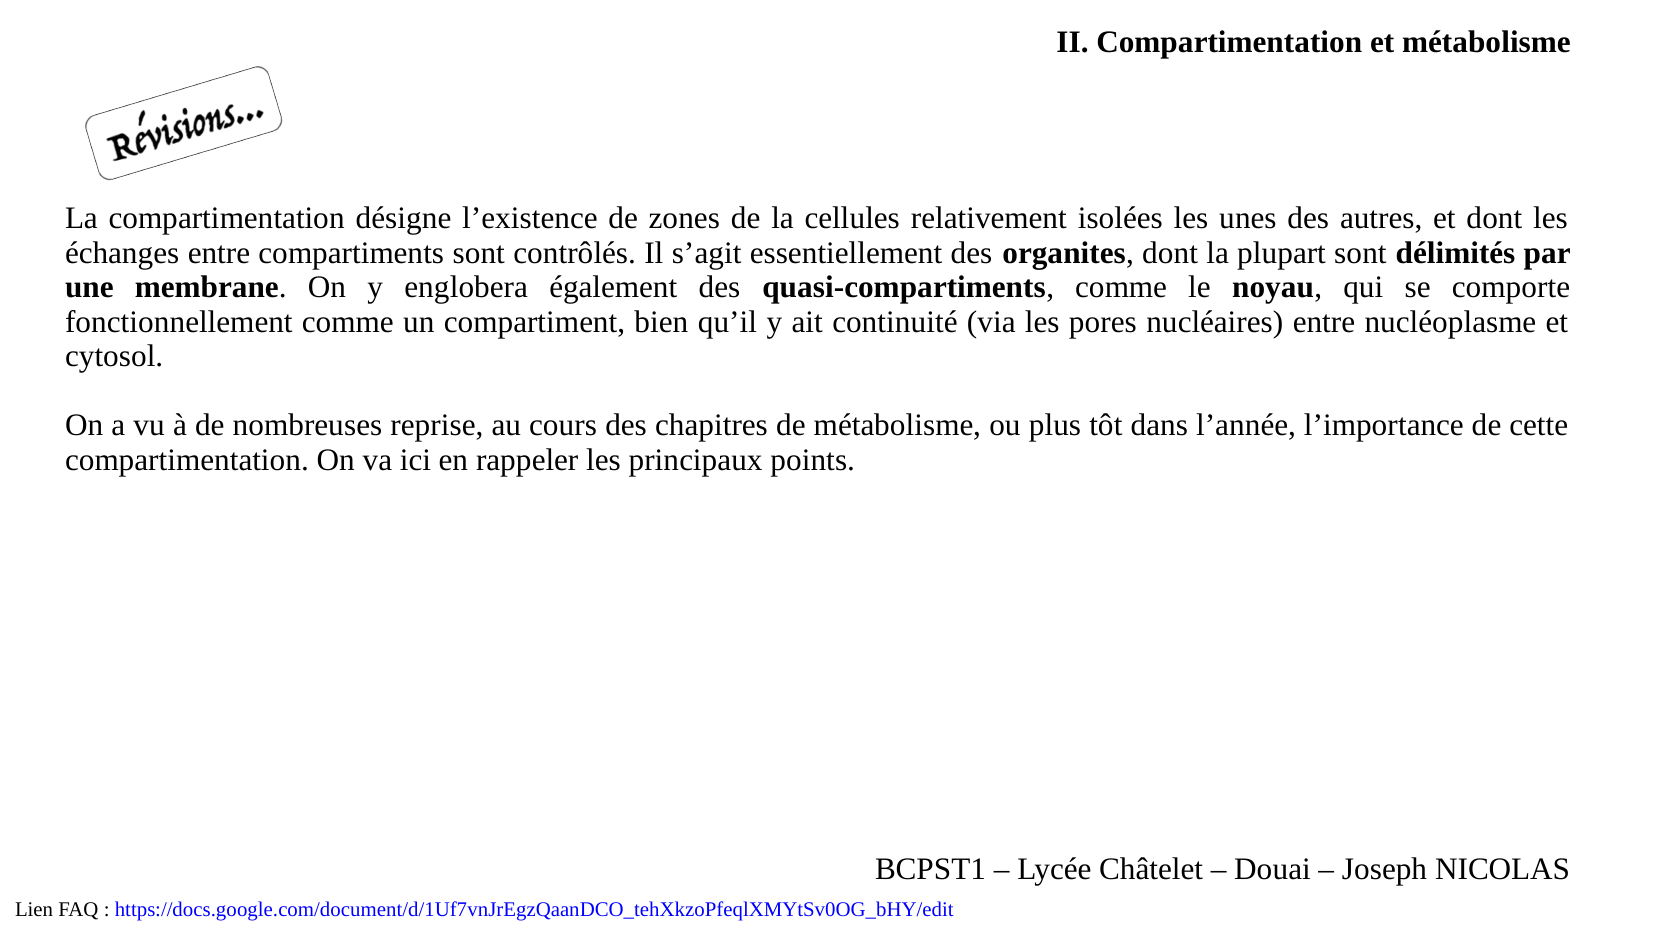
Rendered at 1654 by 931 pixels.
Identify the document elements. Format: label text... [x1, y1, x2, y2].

text_box La compartimentation désigne l’existence de zones de la cellules relativement isolées les unes des autres, et dont les échanges entre compartiments sont contrôlés. Il s’agit essentiellement des organites, dont la plupart sont délimités par une membrane. On y englobera également des quasi-compartiments, comme le noyau, qui se comporte fonctionnellement comme un compartiment, bien qu’il y ait continuité (via les pores nucléaires) entre nucléoplasme et cytosol. On a vu à de nombreuses reprise, au cours des chapitres de métabolisme, ou plus tôt dans l’année, l’importance de cette compartimentation. On va ici en rappeler les principaux points. [64, 200, 1571, 851]
text_box BCPST1 – Lycée Châtelet – Douai – Joseph NICOLAS [637, 851, 1571, 905]
text_box Lien FAQ : https://docs.google.com/document/d/1Uf7vnJrEgzQaanDCO_tehXkzoPfeqlXMYtSv0OG_bHY/edit [0, 897, 993, 931]
text_box II. Compartimentation et métabolisme [201, 5, 1572, 78]
picture [82, 63, 285, 183]
